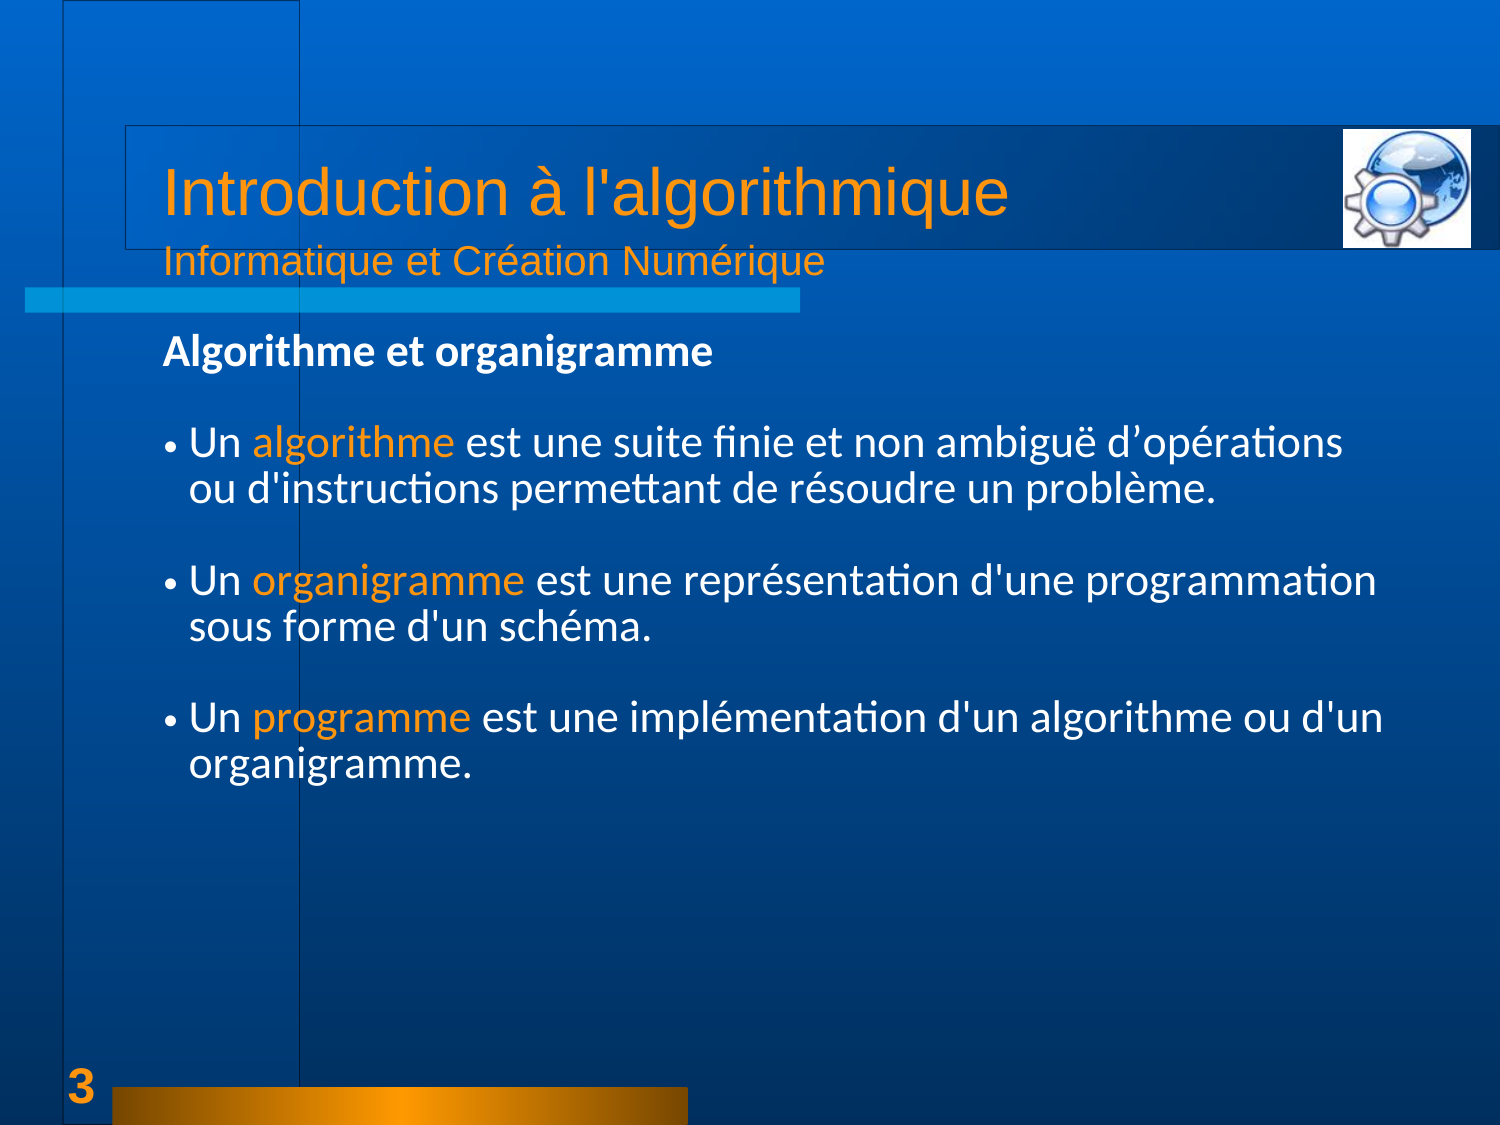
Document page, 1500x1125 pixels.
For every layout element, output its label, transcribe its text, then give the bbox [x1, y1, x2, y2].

picture [1343, 129, 1471, 248]
text_box Algorithme et organigramme Un algorithme est une suite finie et non ambiguë d’opérations ou d'instructions permettant de résoudre un problème. Un organigramme est une représentation d'une programmation sous forme d'un schéma. Un programme est une implémentation d'un algorithme ou d'un organigramme. [147, 324, 1418, 953]
